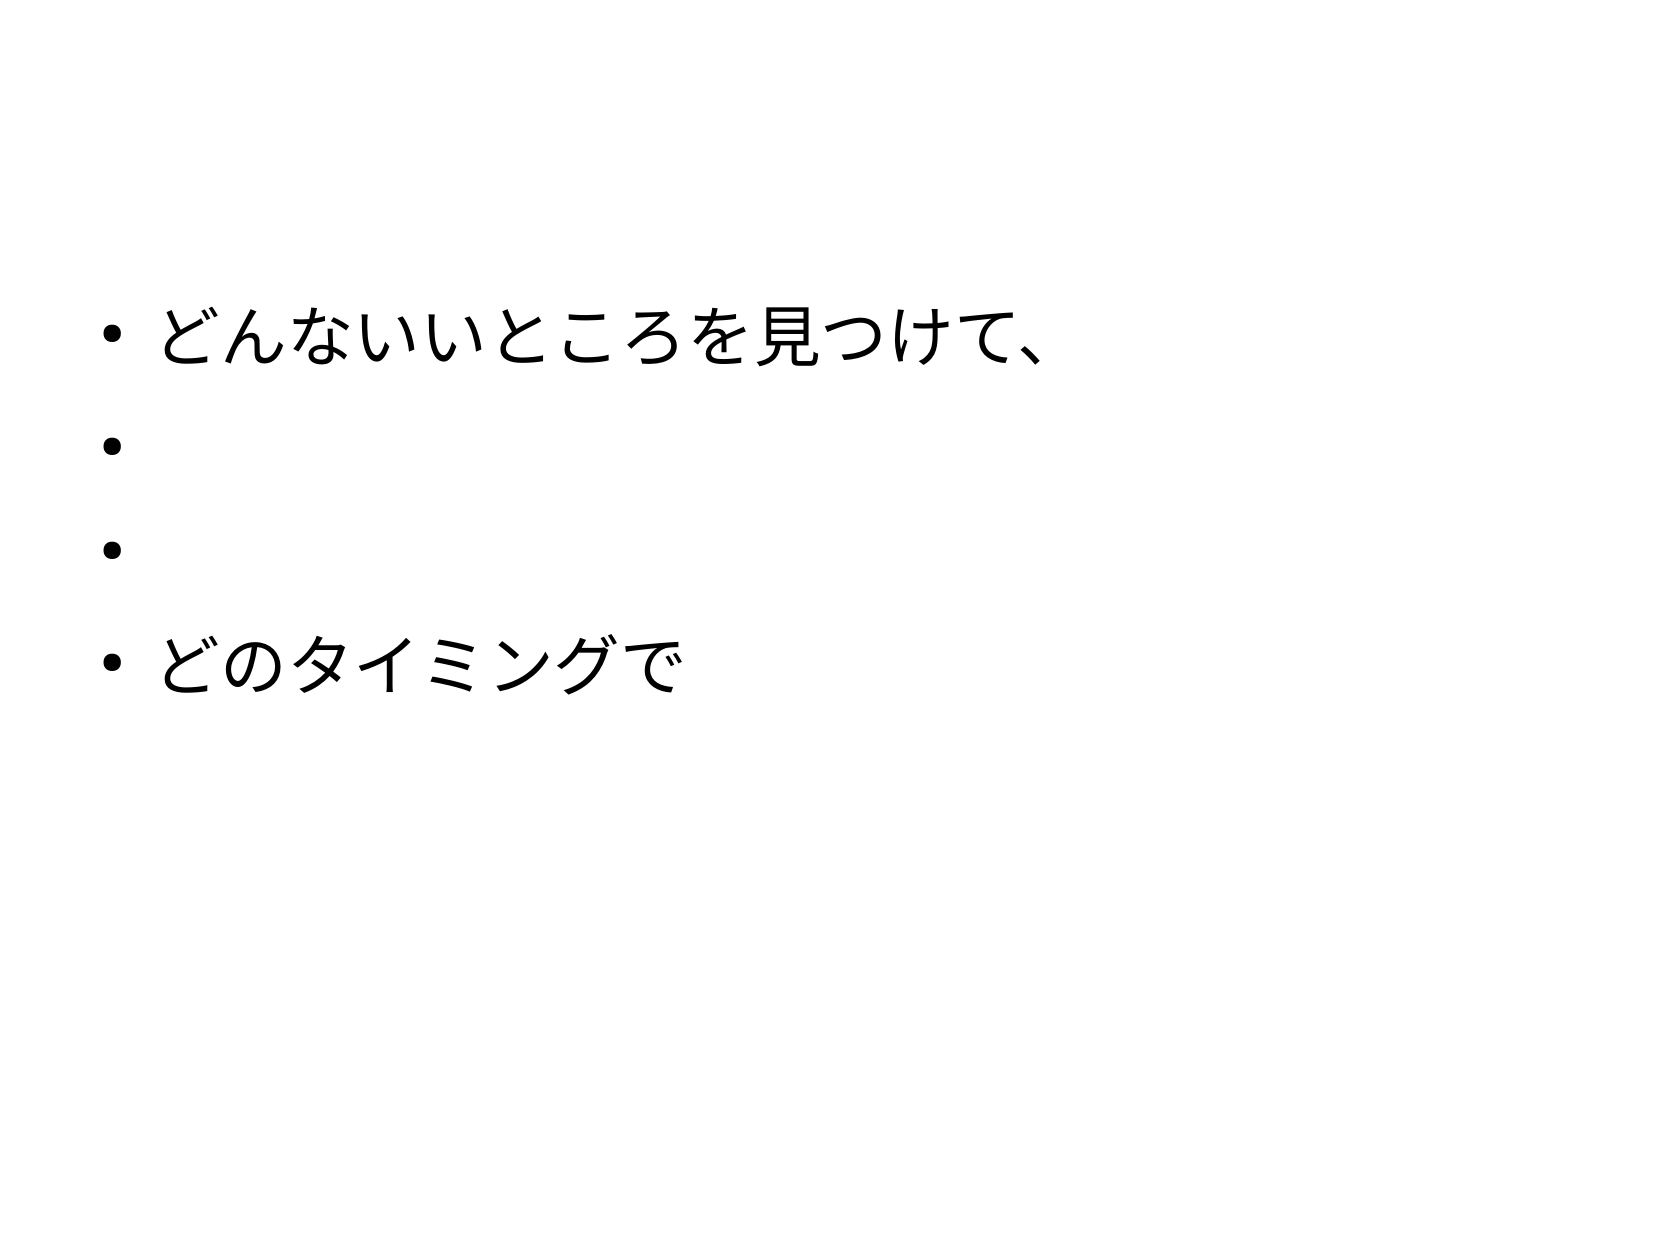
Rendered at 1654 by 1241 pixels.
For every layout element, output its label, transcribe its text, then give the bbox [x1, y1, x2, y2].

list どんないいところを見つけて、 どのタイミングで [82, 290, 1571, 1010]
